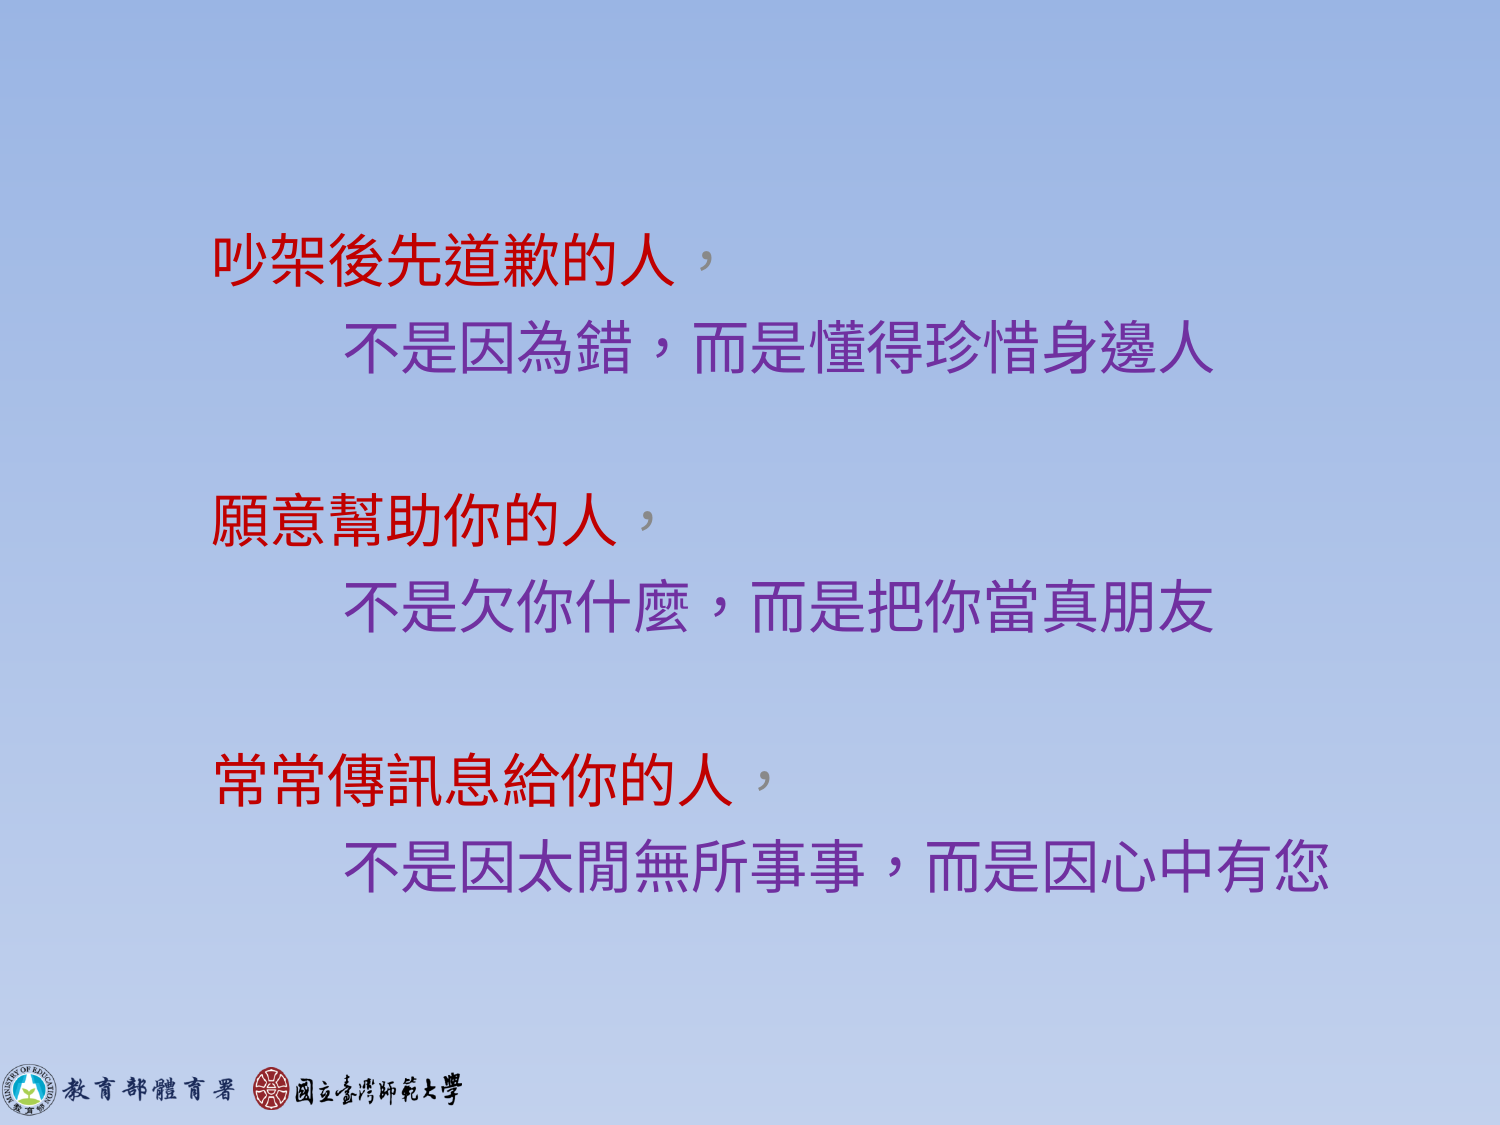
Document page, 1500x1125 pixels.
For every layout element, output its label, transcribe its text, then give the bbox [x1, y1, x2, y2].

subtitle 吵架後先道歉的人， 不是因為錯，而是懂得珍惜身邊人 願意幫助你的人， 不是欠你什麼，而是把你當真朋友 常常傳訊息給你的人， 不是因太閒無所事事，而是因心中有您 [164, 23, 1380, 311]
